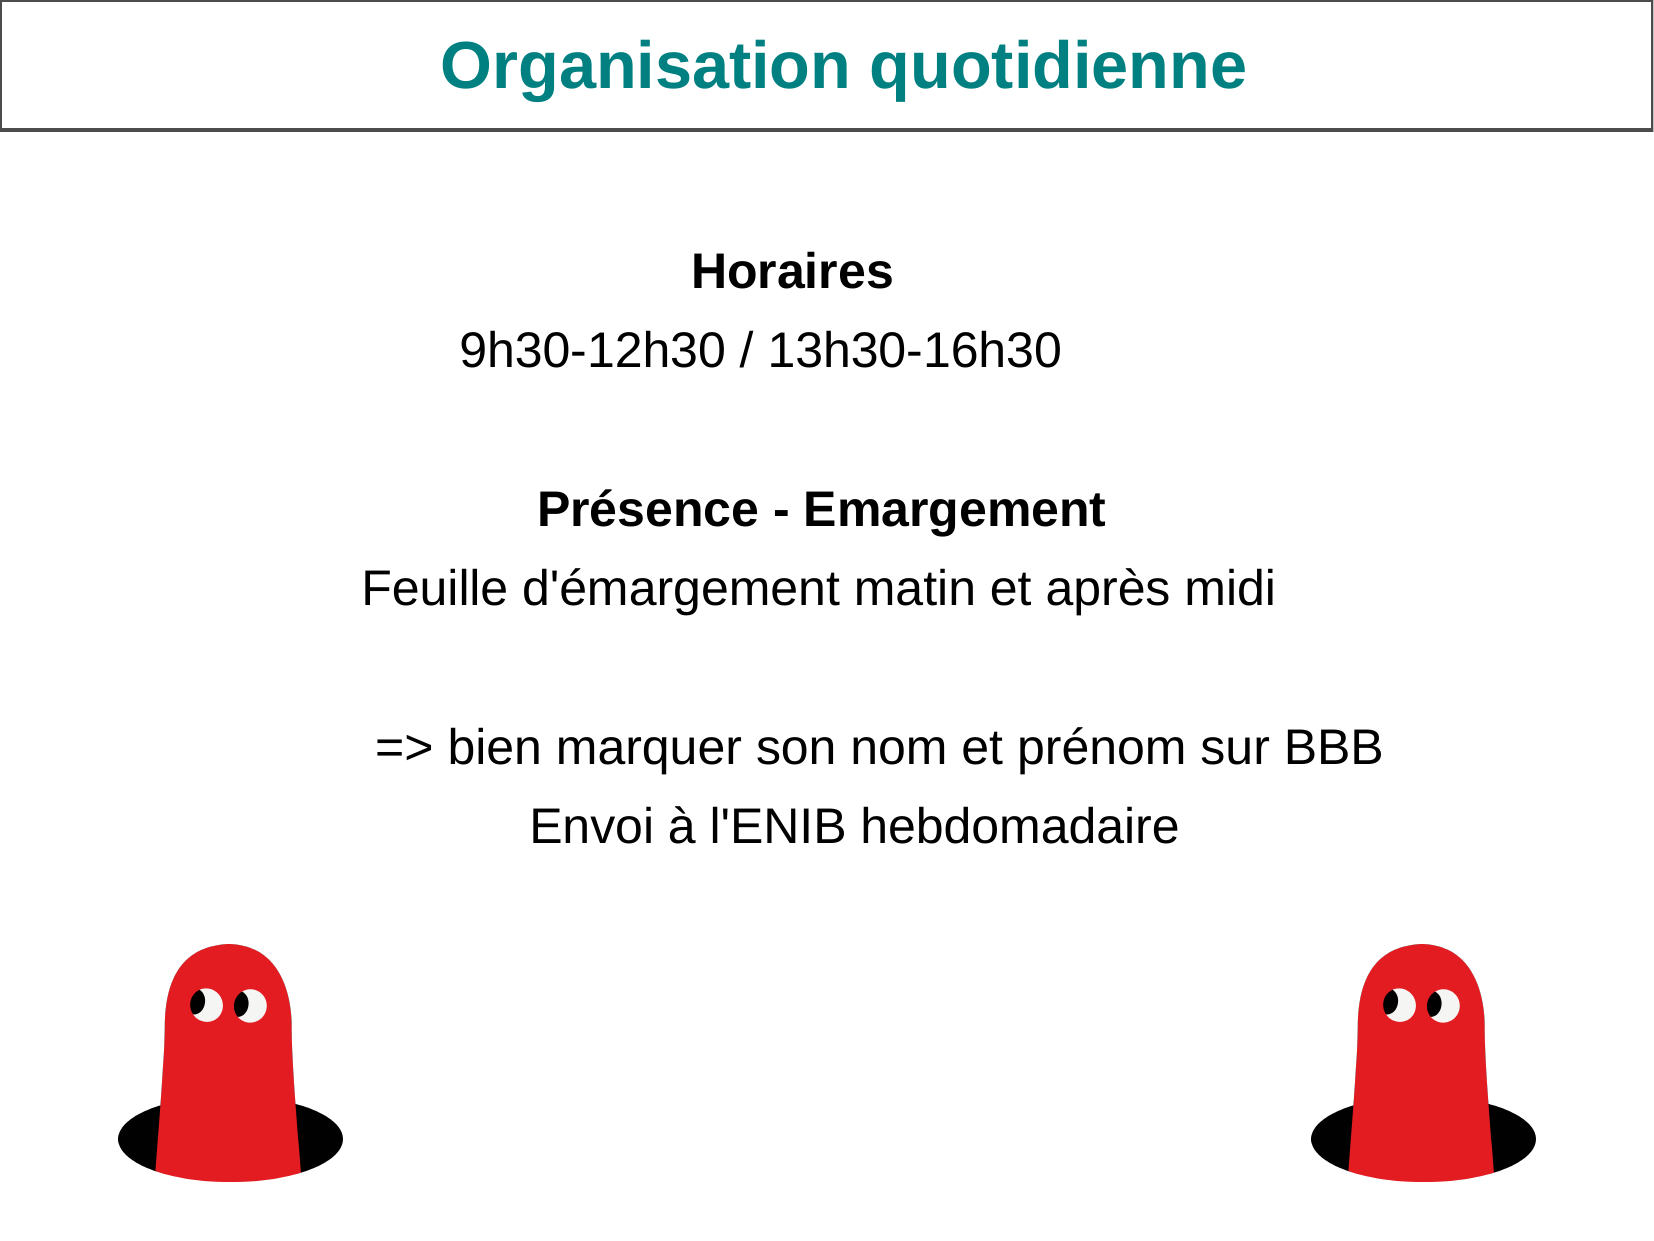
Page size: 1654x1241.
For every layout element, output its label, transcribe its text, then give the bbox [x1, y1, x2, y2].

list Horaires 9h30-12h30 / 13h30-16h30 Présence - Emargement Feuille d'émargement matin et après midi => bien marquer son nom et prénom sur BBB Envoi à l'ENIB hebdomadaire [47, 242, 1595, 886]
picture [118, 944, 343, 1182]
text_box Organisation quotidienne [0, 0, 1654, 130]
picture [1311, 944, 1536, 1182]
